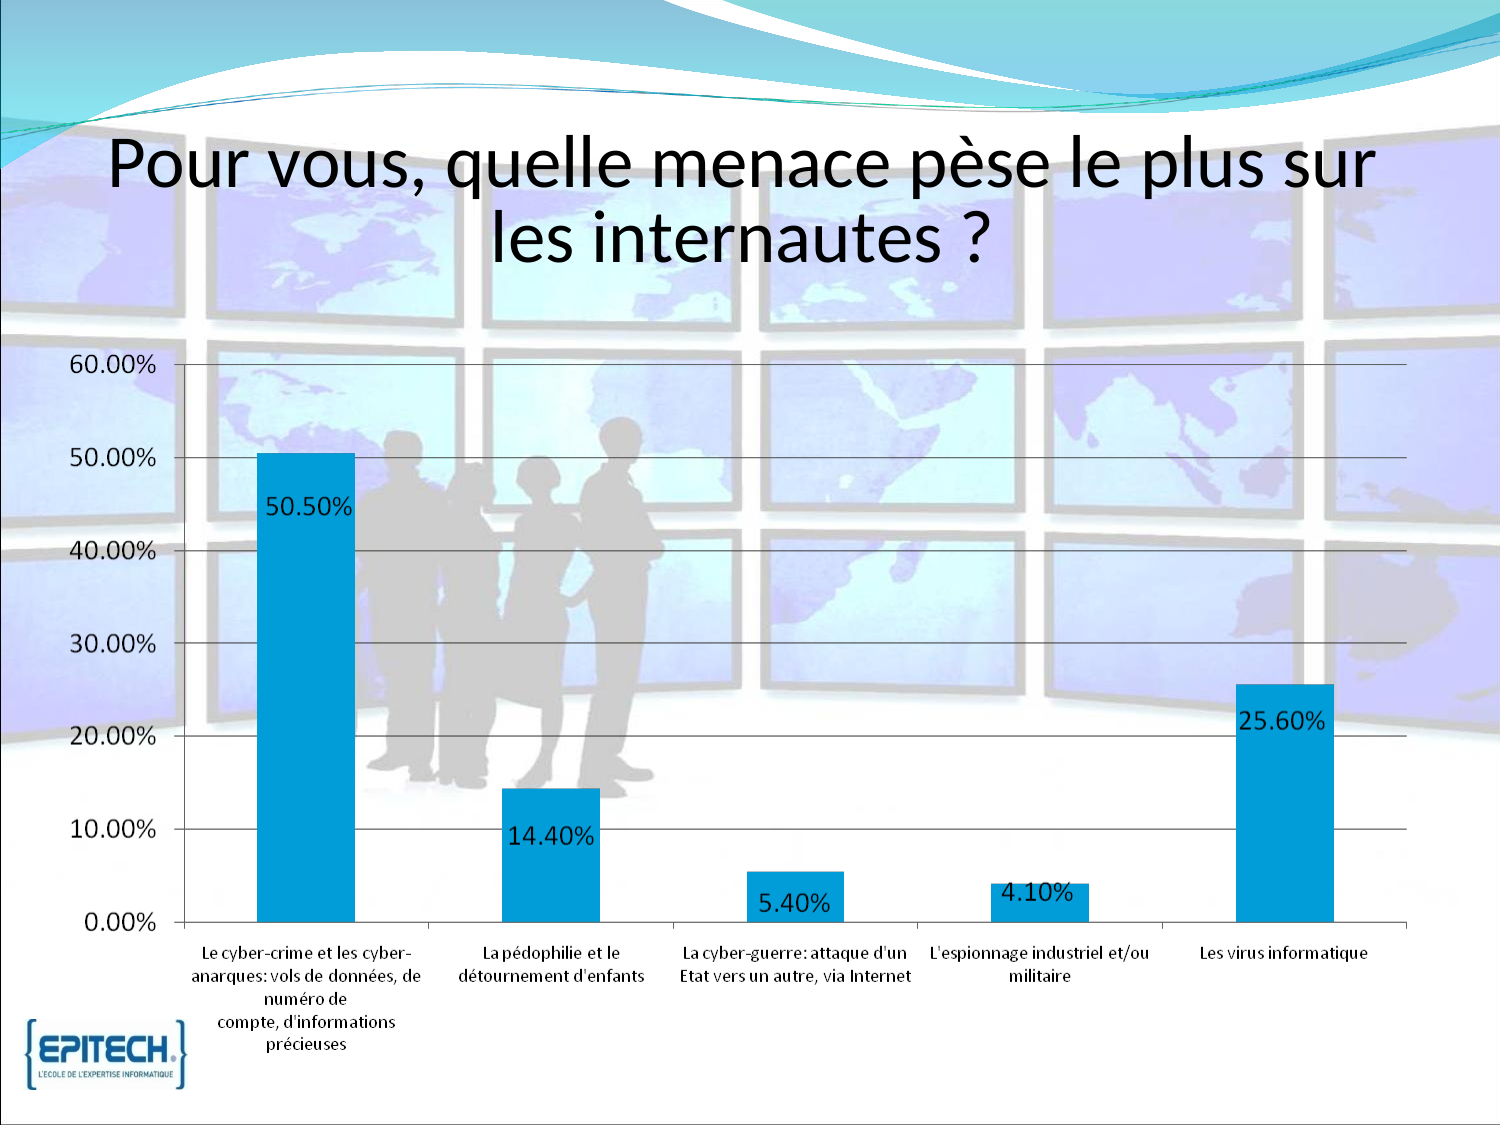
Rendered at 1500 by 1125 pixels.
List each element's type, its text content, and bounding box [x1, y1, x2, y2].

title Pour vous, quelle menace pèse le plus sur les internautes ? [67, 0, 1418, 282]
picture [0, 0, 1500, 1125]
